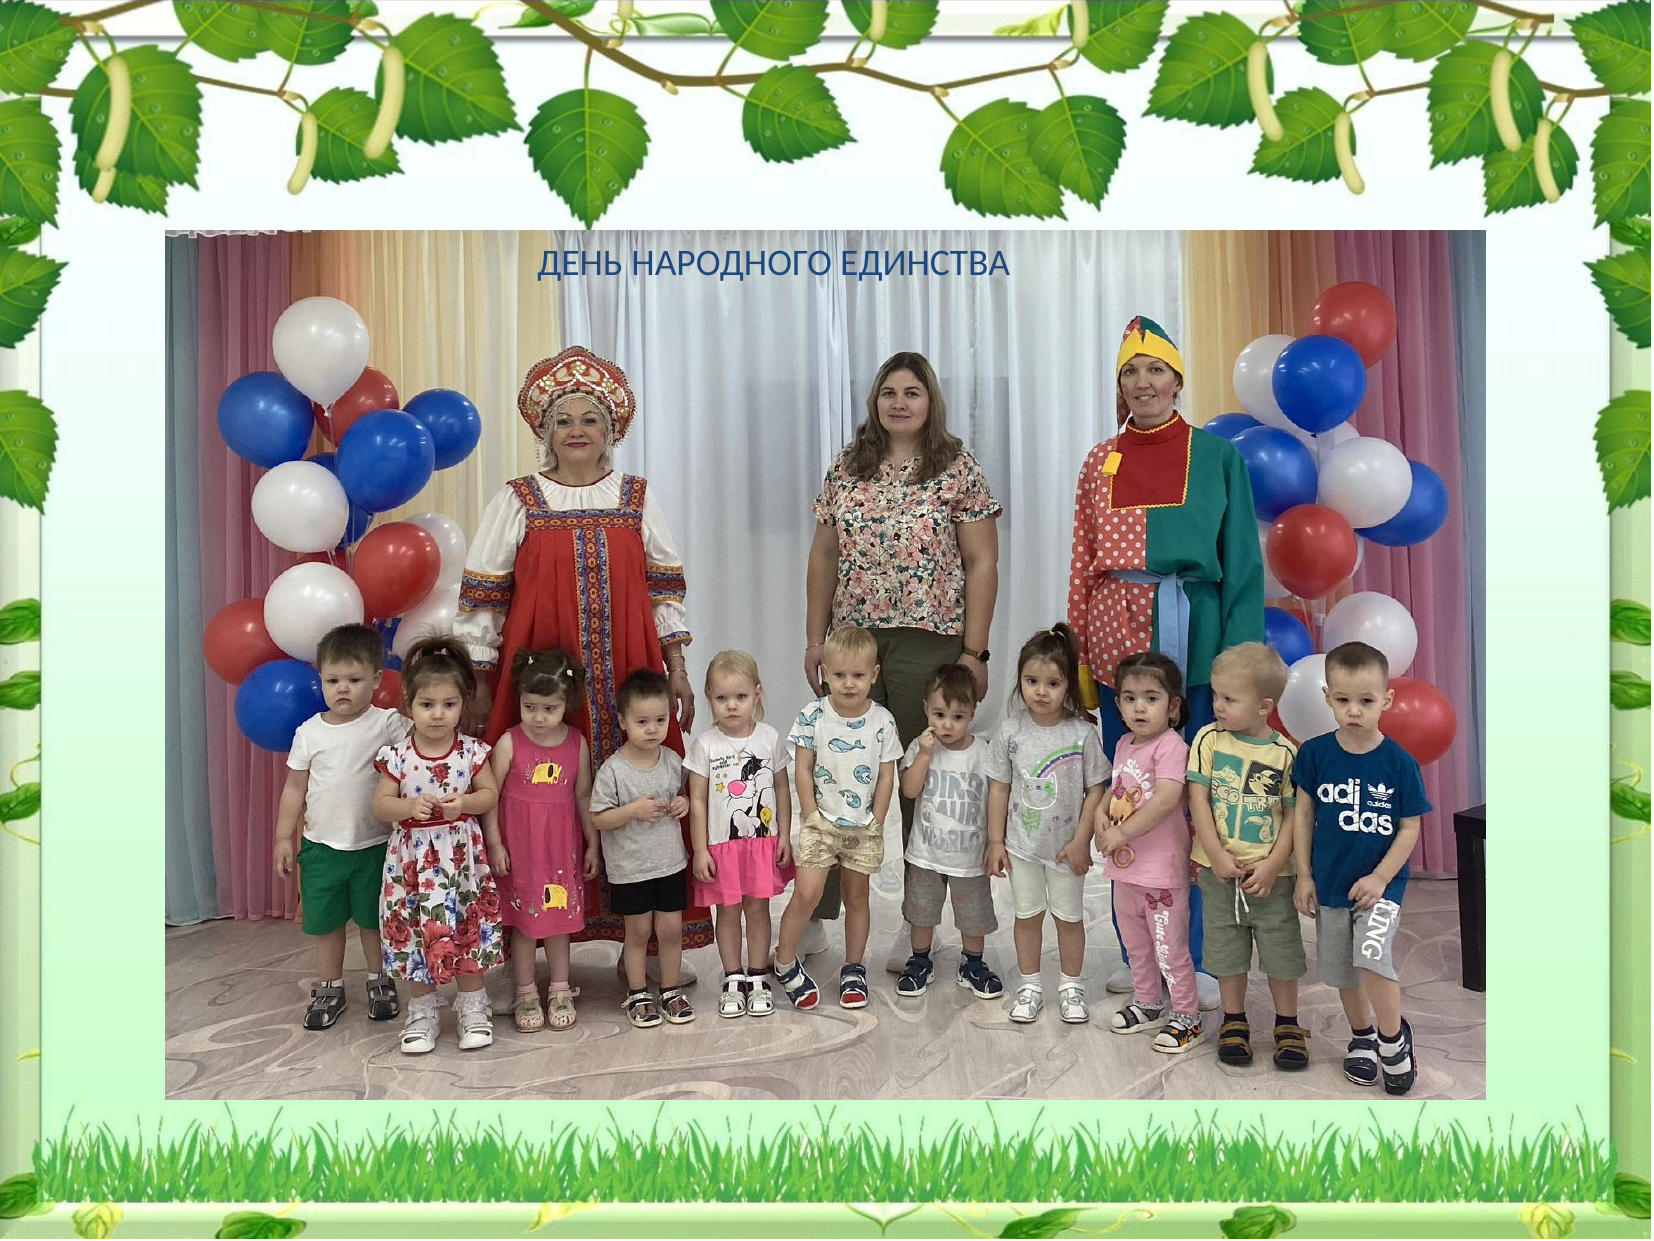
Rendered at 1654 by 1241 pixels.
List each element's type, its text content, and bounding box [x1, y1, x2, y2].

text_box ДЕНЬ НАРОДНОГО ЕДИНСТВА [413, 230, 1134, 291]
picture [0, 0, 1651, 1239]
